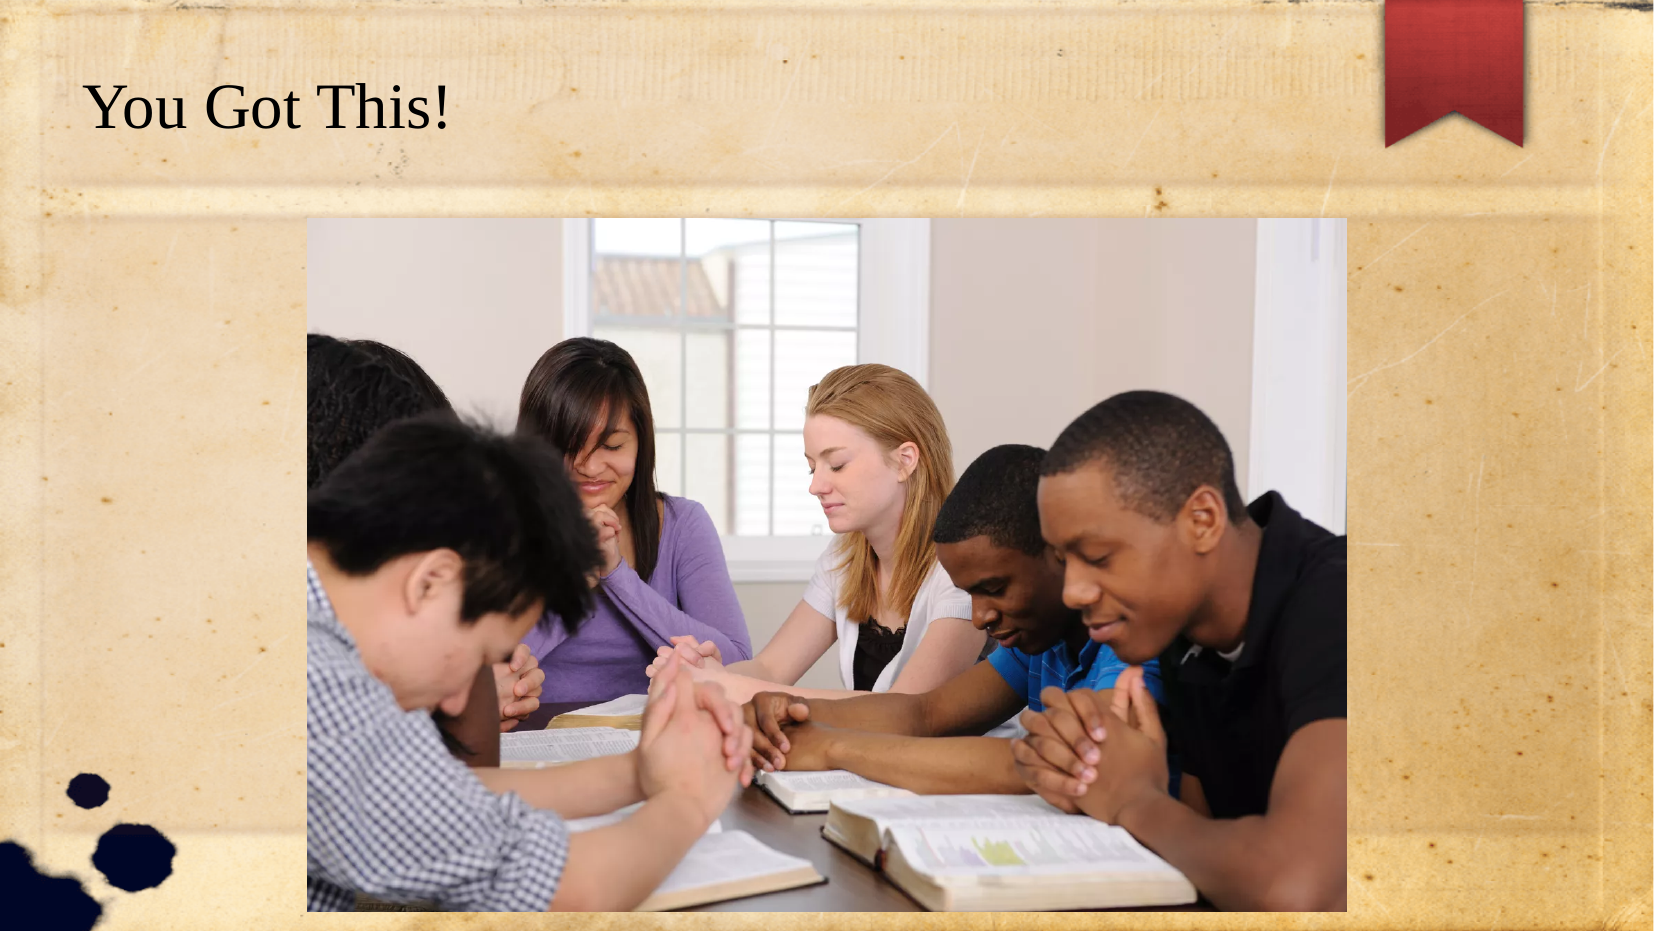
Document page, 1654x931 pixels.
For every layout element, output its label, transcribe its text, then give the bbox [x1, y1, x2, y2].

title You Got This! [82, 37, 1347, 178]
picture [0, 0, 1654, 931]
